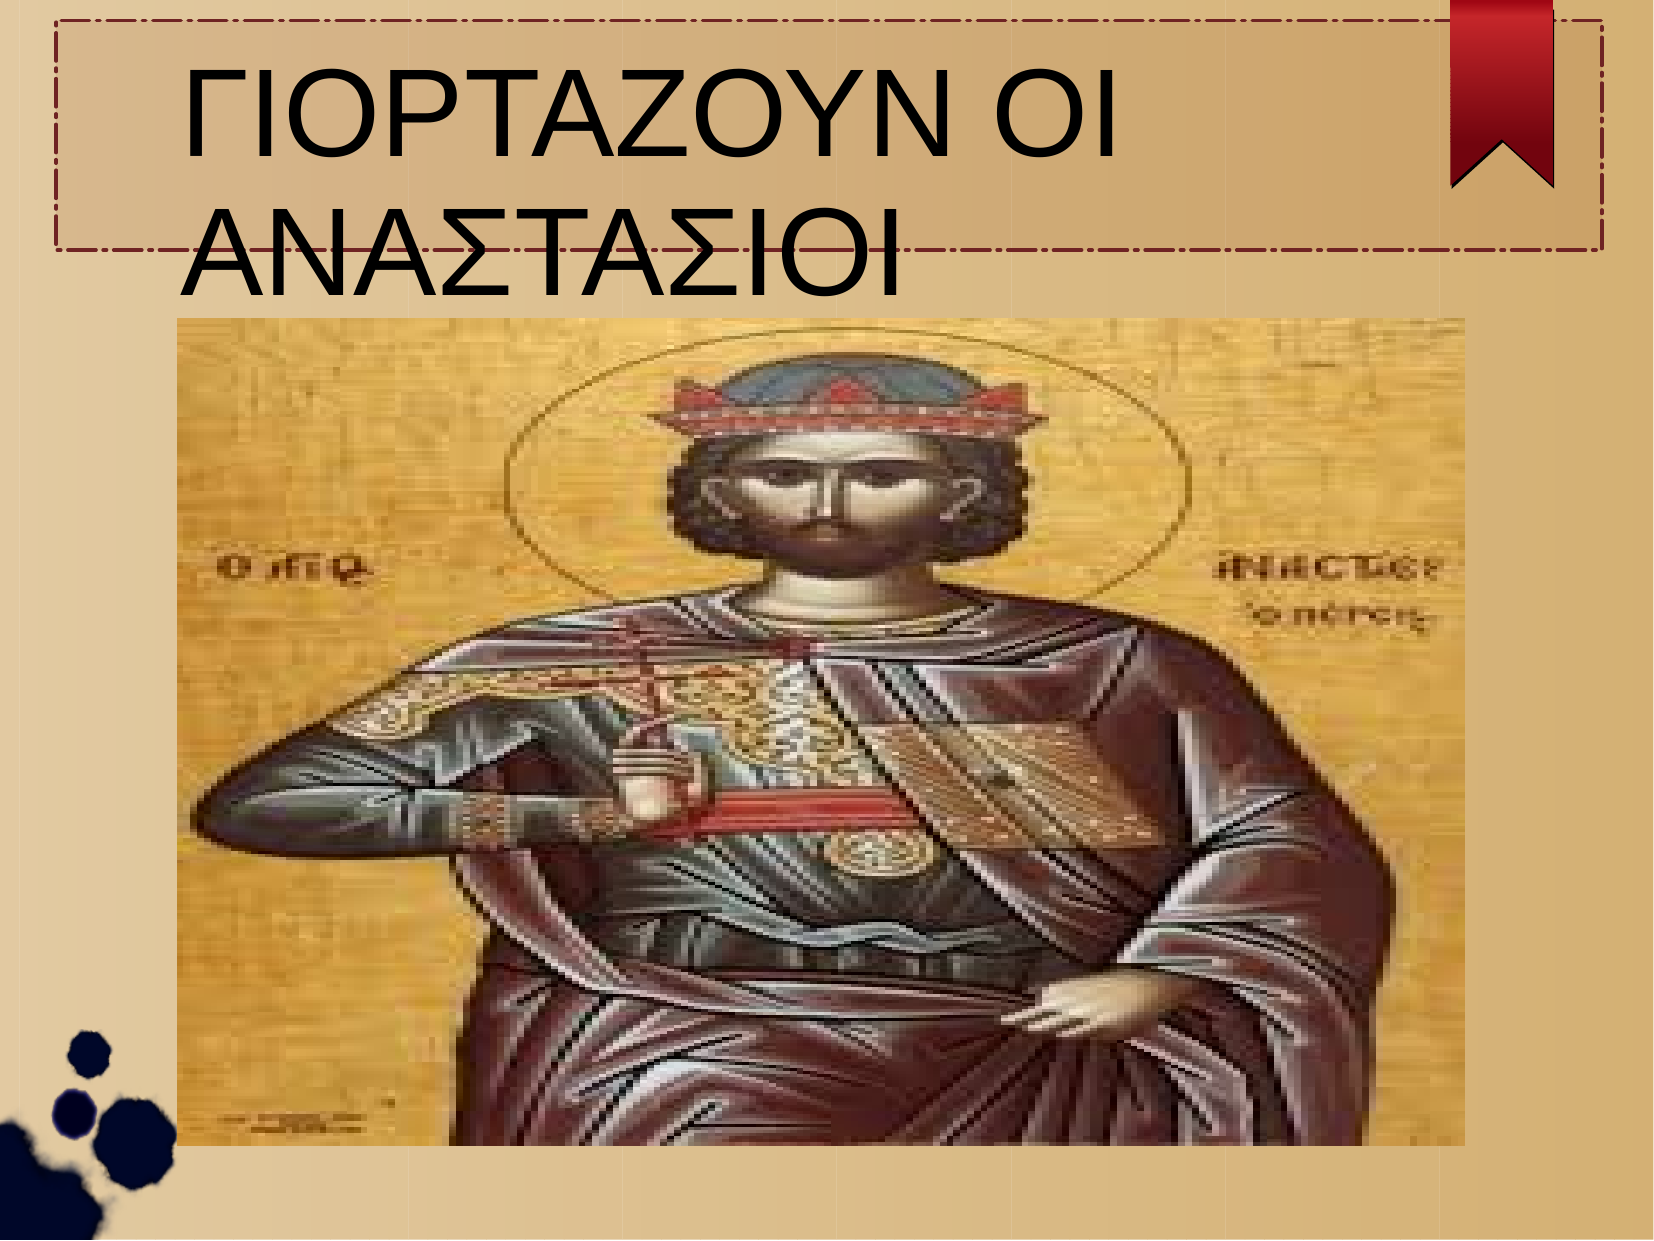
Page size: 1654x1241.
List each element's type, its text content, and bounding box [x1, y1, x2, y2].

text_box [94, 94, 165, 264]
text_box [1430, 94, 1571, 264]
text_box ΓΙΟΡΤΑΖΟΥΝ ΟΙ ΑΝΑΣΤΑΣΙΟΙ [165, 35, 1430, 470]
picture [177, 318, 1465, 1146]
